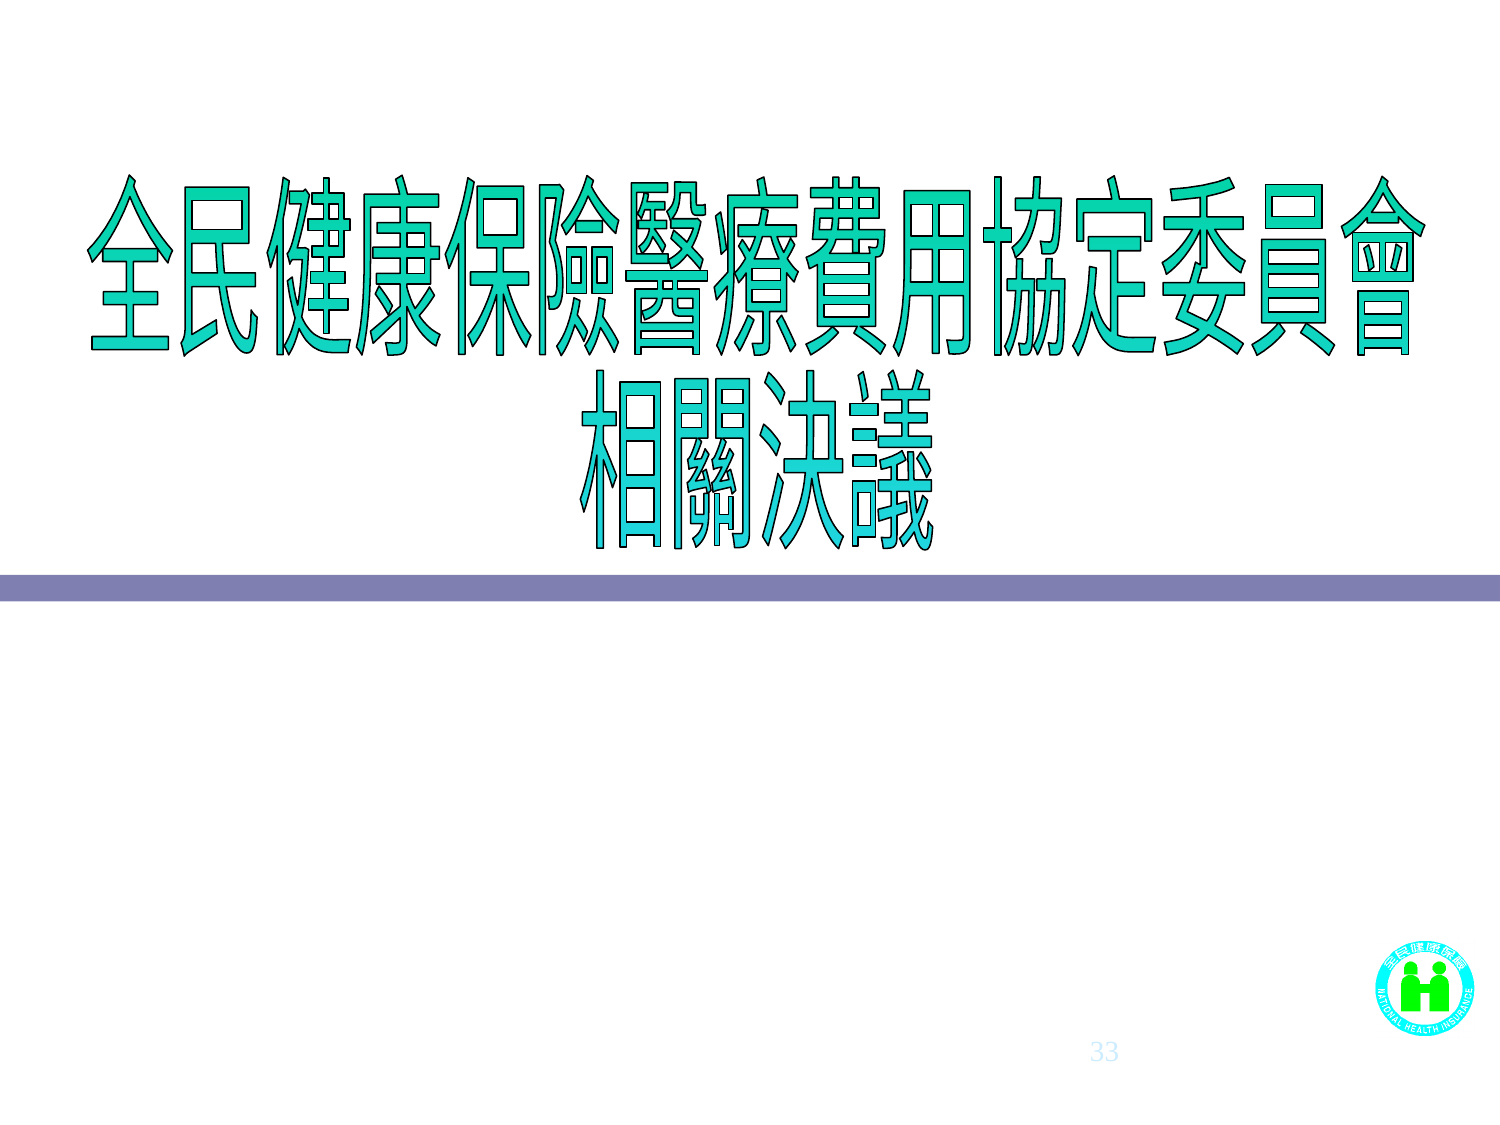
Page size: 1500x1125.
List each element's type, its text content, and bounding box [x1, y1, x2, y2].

text_box 全民健康保險醫療費用協定委員會 相關決議 [1004, 176, 1065, 356]
text_box 全民健康保險醫療費用協定委員會 相關決議 [714, 176, 799, 356]
text_box 全民健康保險醫療費用協定委員會 相關決議 [1265, 184, 1322, 229]
text_box 全民健康保險醫療費用協定委員會 相關決議 [308, 177, 351, 334]
text_box 全民健康保險醫療費用協定委員會 相關決議 [620, 381, 661, 547]
text_box 全民健康保險醫療費用協定委員會 相關決議 [584, 297, 619, 355]
text_box 全民健康保險醫療費用協定委員會 相關決議 [1076, 175, 1152, 242]
text_box 全民健康保險醫療費用協定委員會 相關決議 [87, 174, 173, 350]
text_box 全民健康保險醫療費用協定委員會 相關決議 [852, 480, 876, 547]
text_box 全民健康保險醫療費用協定委員會 相關決議 [561, 175, 619, 235]
text_box 全民健康保險醫療費用協定委員會 相關決議 [1072, 236, 1156, 356]
text_box 全民健康保險醫療費用協定委員會 相關決議 [556, 297, 588, 356]
text_box 全民健康保險醫療費用協定委員會 相關決議 [356, 175, 441, 356]
text_box 全民健康保險醫療費用協定委員會 相關決議 [734, 315, 755, 351]
text_box 全民健康保險醫療費用協定委員會 相關決議 [539, 184, 564, 355]
text_box 全民健康保險醫療費用協定委員會 相關決議 [674, 378, 750, 549]
text_box 全民健康保險醫療費用協定委員會 相關決議 [764, 372, 785, 405]
text_box 全民健康保險醫療費用協定委員會 相關決議 [780, 370, 844, 549]
text_box [1074, 1025, 1388, 1101]
text_box 全民健康保險醫療費用協定委員會 相關決議 [983, 177, 1012, 355]
text_box 全民健康保險醫療費用協定委員會 相關決議 [1162, 177, 1246, 356]
text_box 全民健康保險醫療費用協定委員會 相關決議 [878, 450, 933, 550]
text_box 全民健康保險醫療費用協定委員會 相關決議 [625, 182, 708, 355]
text_box 全民健康保險醫療費用協定委員會 相關決議 [467, 186, 531, 356]
text_box 全民健康保險醫療費用協定委員會 相關決議 [776, 315, 796, 352]
text_box 全民健康保險醫療費用協定委員會 相關決議 [762, 473, 784, 546]
text_box 全民健康保險醫療費用協定委員會 相關決議 [445, 177, 475, 355]
text_box 全民健康保險醫療費用協定委員會 相關決議 [1251, 239, 1335, 356]
text_box 全民健康保險醫療費用協定委員會 相關決議 [1341, 176, 1425, 282]
text_box 全民健康保險醫療費用協定委員會 相關決議 [580, 370, 617, 549]
text_box 全民健康保險醫療費用協定委員會 相關決議 [267, 177, 351, 355]
text_box 全民健康保險醫療費用協定委員會 相關決議 [1357, 290, 1409, 355]
text_box 全民健康保險醫療費用協定委員會 相關決議 [181, 187, 258, 357]
text_box 全民健康保險醫療費用協定委員會 相關決議 [760, 424, 781, 456]
text_box 全民健康保險醫療費用協定委員會 相關決議 [878, 370, 932, 448]
text_box 全民健康保險醫療費用協定委員會 相關決議 [566, 246, 587, 294]
text_box 全民健康保險醫療費用協定委員會 相關決議 [591, 246, 613, 294]
text_box 全民健康保險醫療費用協定委員會 相關決議 [893, 190, 970, 357]
text_box 全民健康保險醫療費用協定委員會 相關決議 [805, 177, 886, 355]
